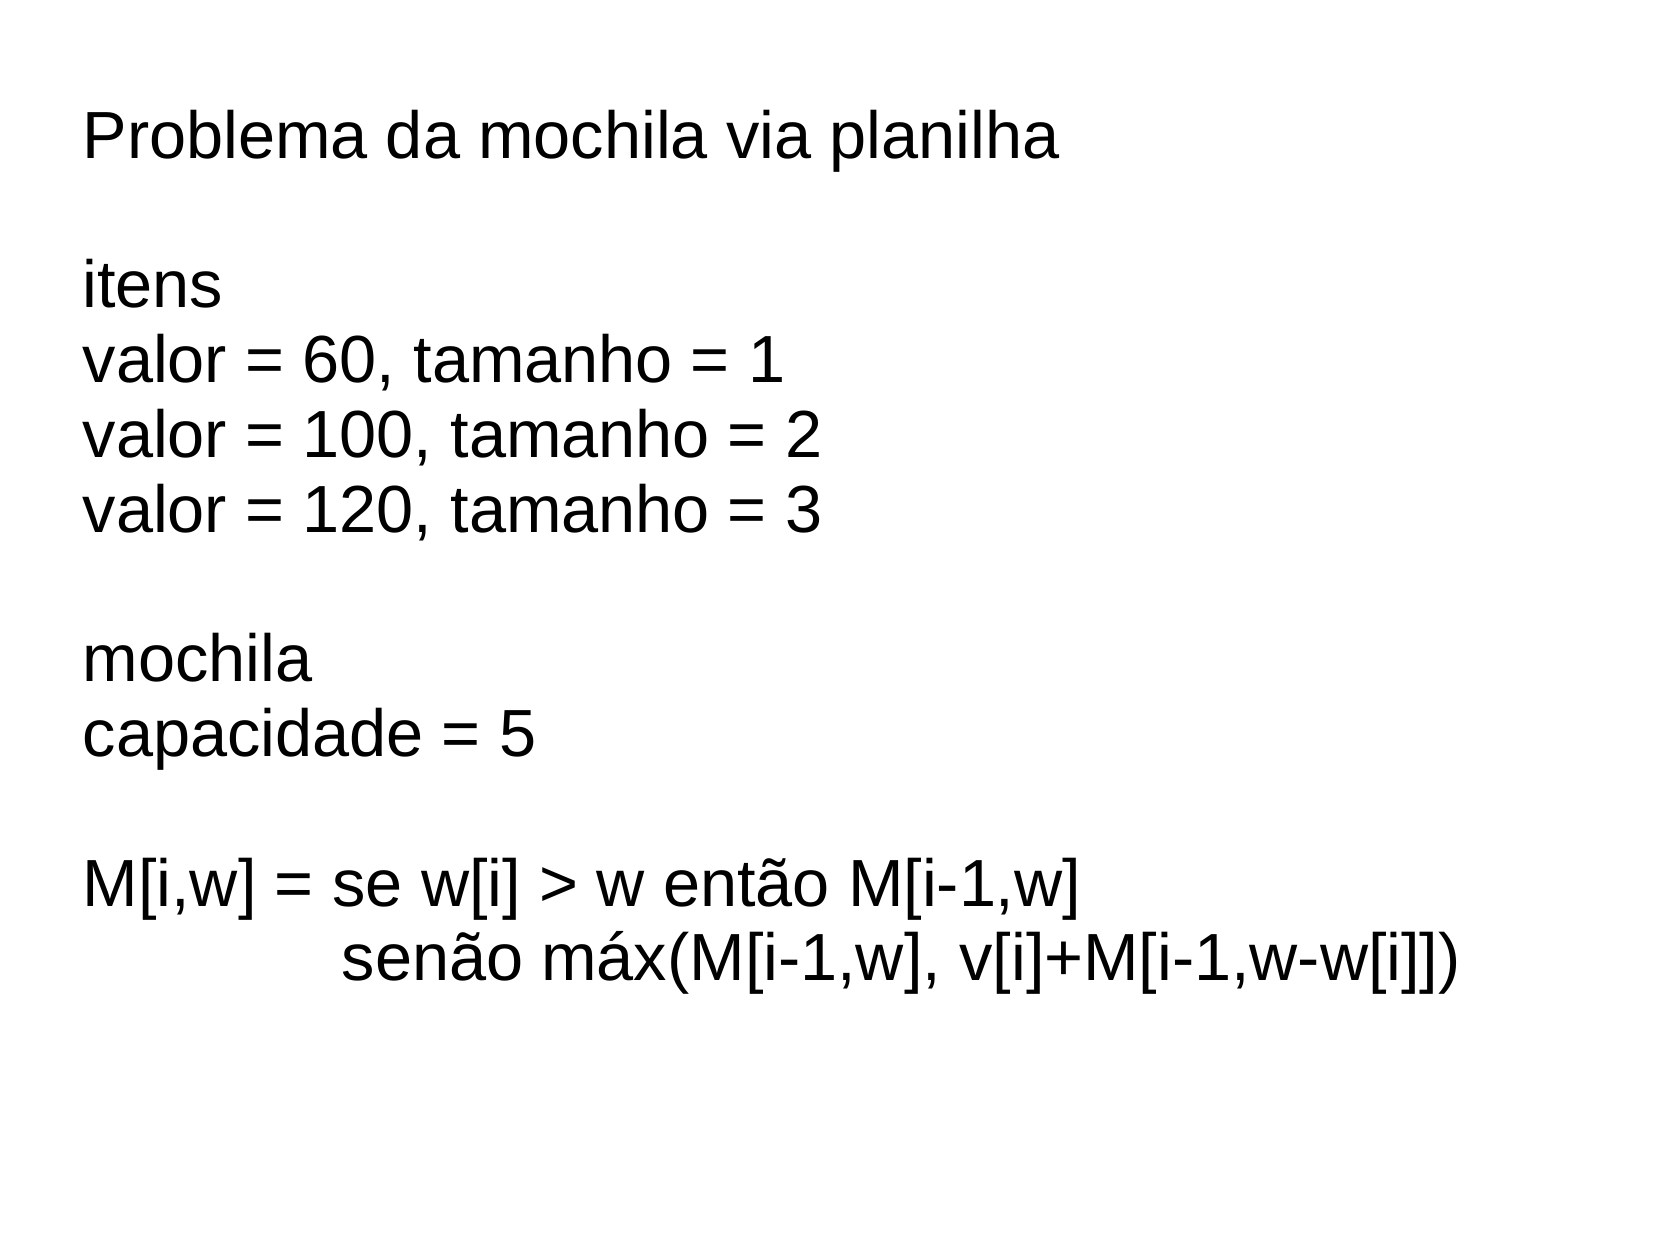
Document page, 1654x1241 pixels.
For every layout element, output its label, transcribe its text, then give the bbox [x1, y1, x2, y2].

subtitle Problema da mochila via planilha itens valor = 60, tamanho = 1 valor = 100, tamanho = 2 valor = 120, tamanho = 3 mochila capacidade = 5 M[i,w] = se w[i] > w então M[i-1,w] senão máx(M[i-1,w], v[i]+M[i-1,w-w[i]]) [82, 59, 1571, 1109]
